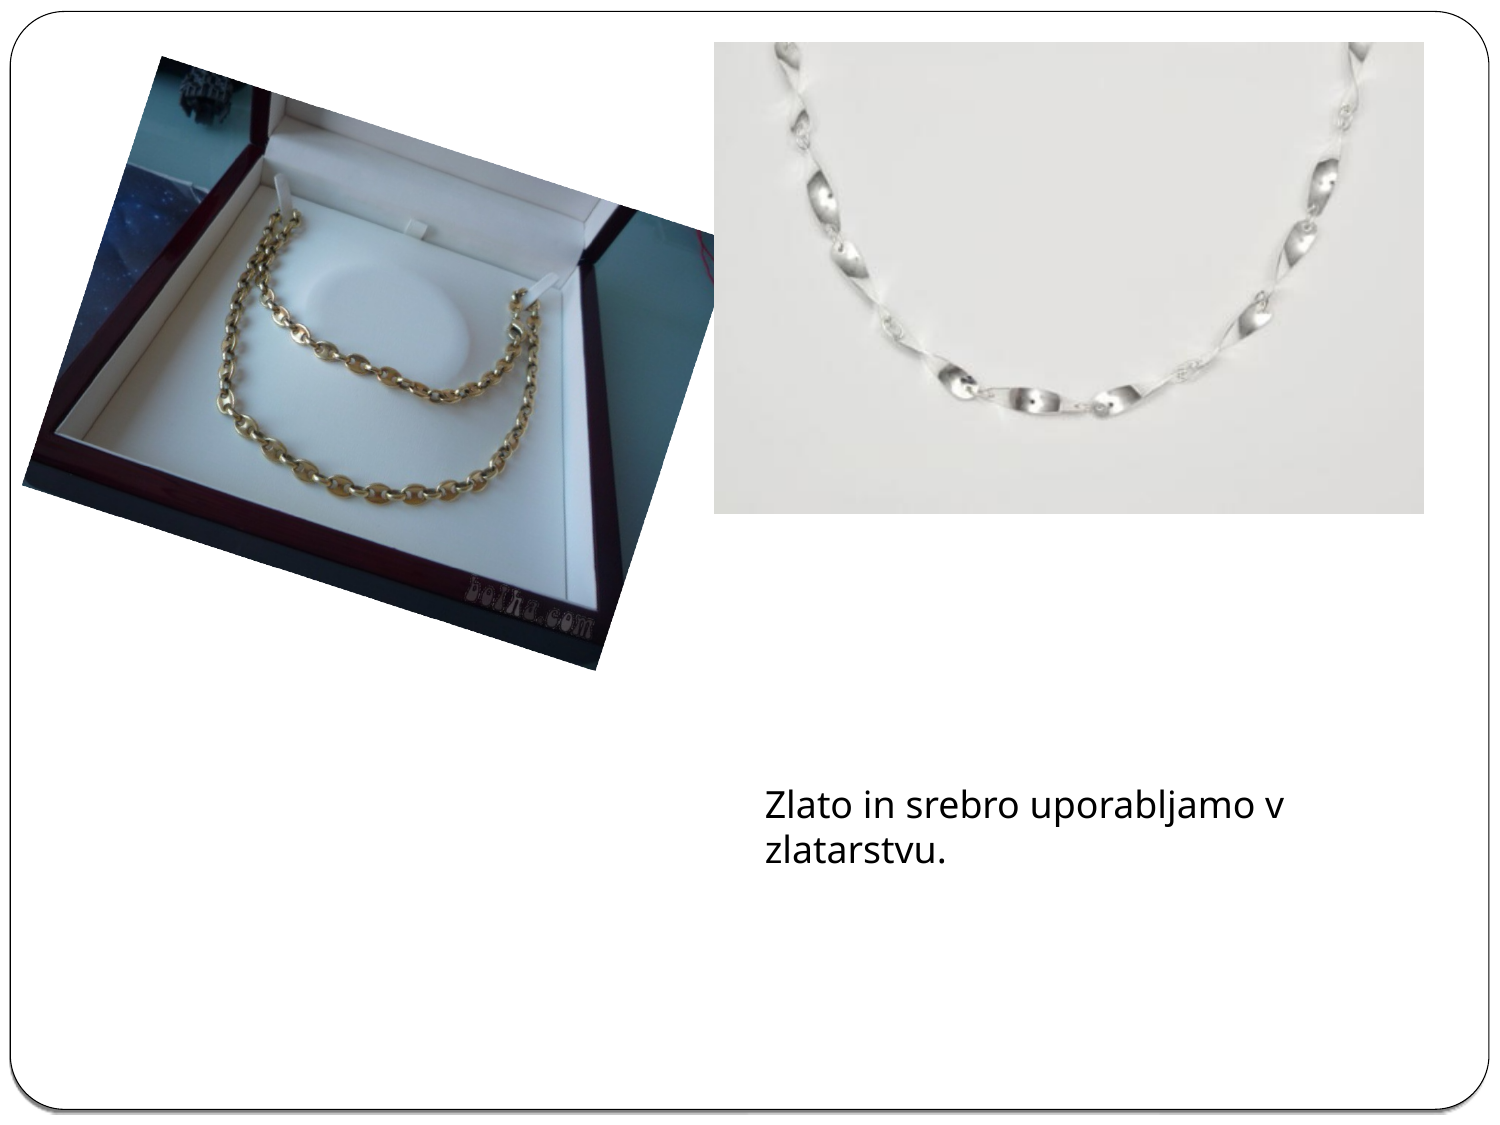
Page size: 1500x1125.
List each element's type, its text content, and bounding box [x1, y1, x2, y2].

picture [21, 42, 1424, 671]
text_box Zlato in srebro uporabljamo v zlatarstvu. [749, 773, 1353, 879]
